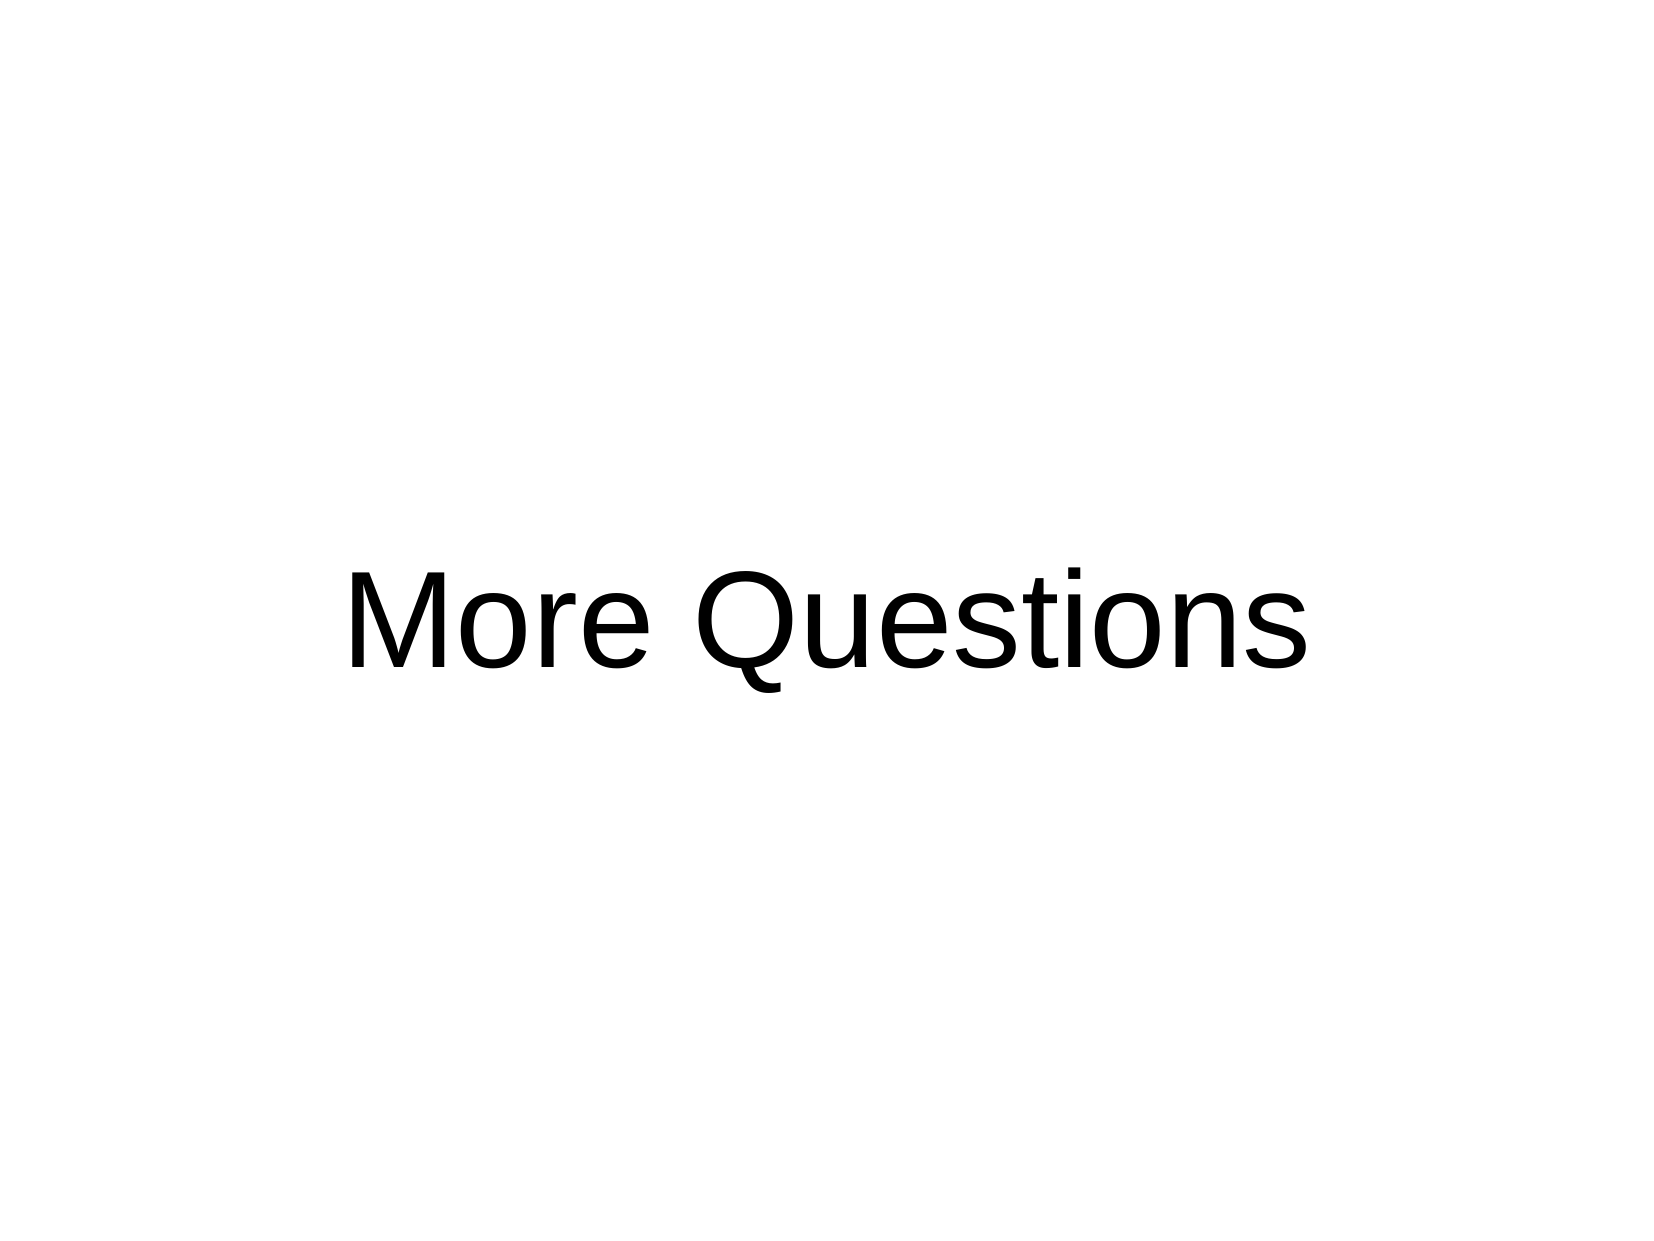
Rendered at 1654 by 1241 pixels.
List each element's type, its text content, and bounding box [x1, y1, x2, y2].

title More Questions [82, 516, 1571, 724]
